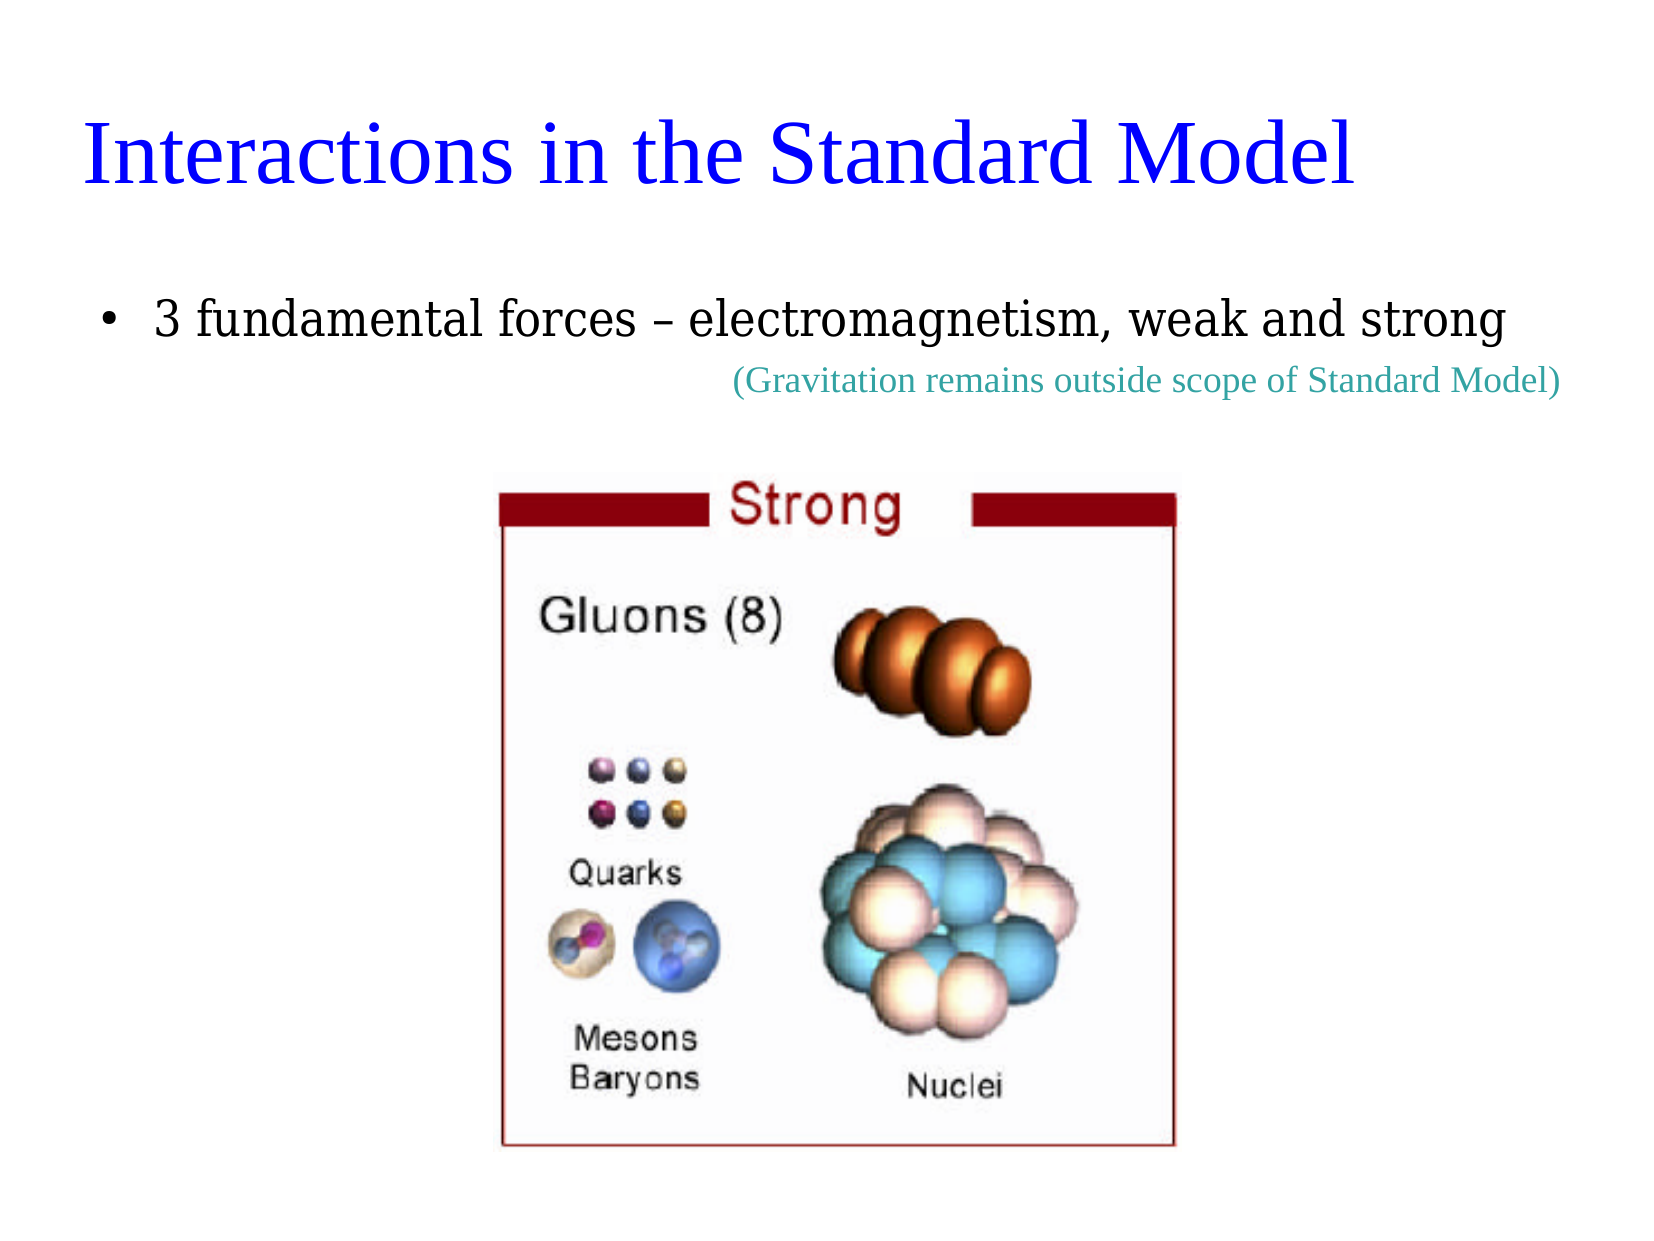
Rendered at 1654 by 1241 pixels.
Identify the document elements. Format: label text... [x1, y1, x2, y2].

list 3 fundamental forces – electromagnetism, weak and strong (Gravitation remains outside scope of Standard Model) [82, 290, 1571, 1094]
title Interactions in the Standard Model [82, 56, 1571, 250]
picture [493, 472, 1182, 1152]
